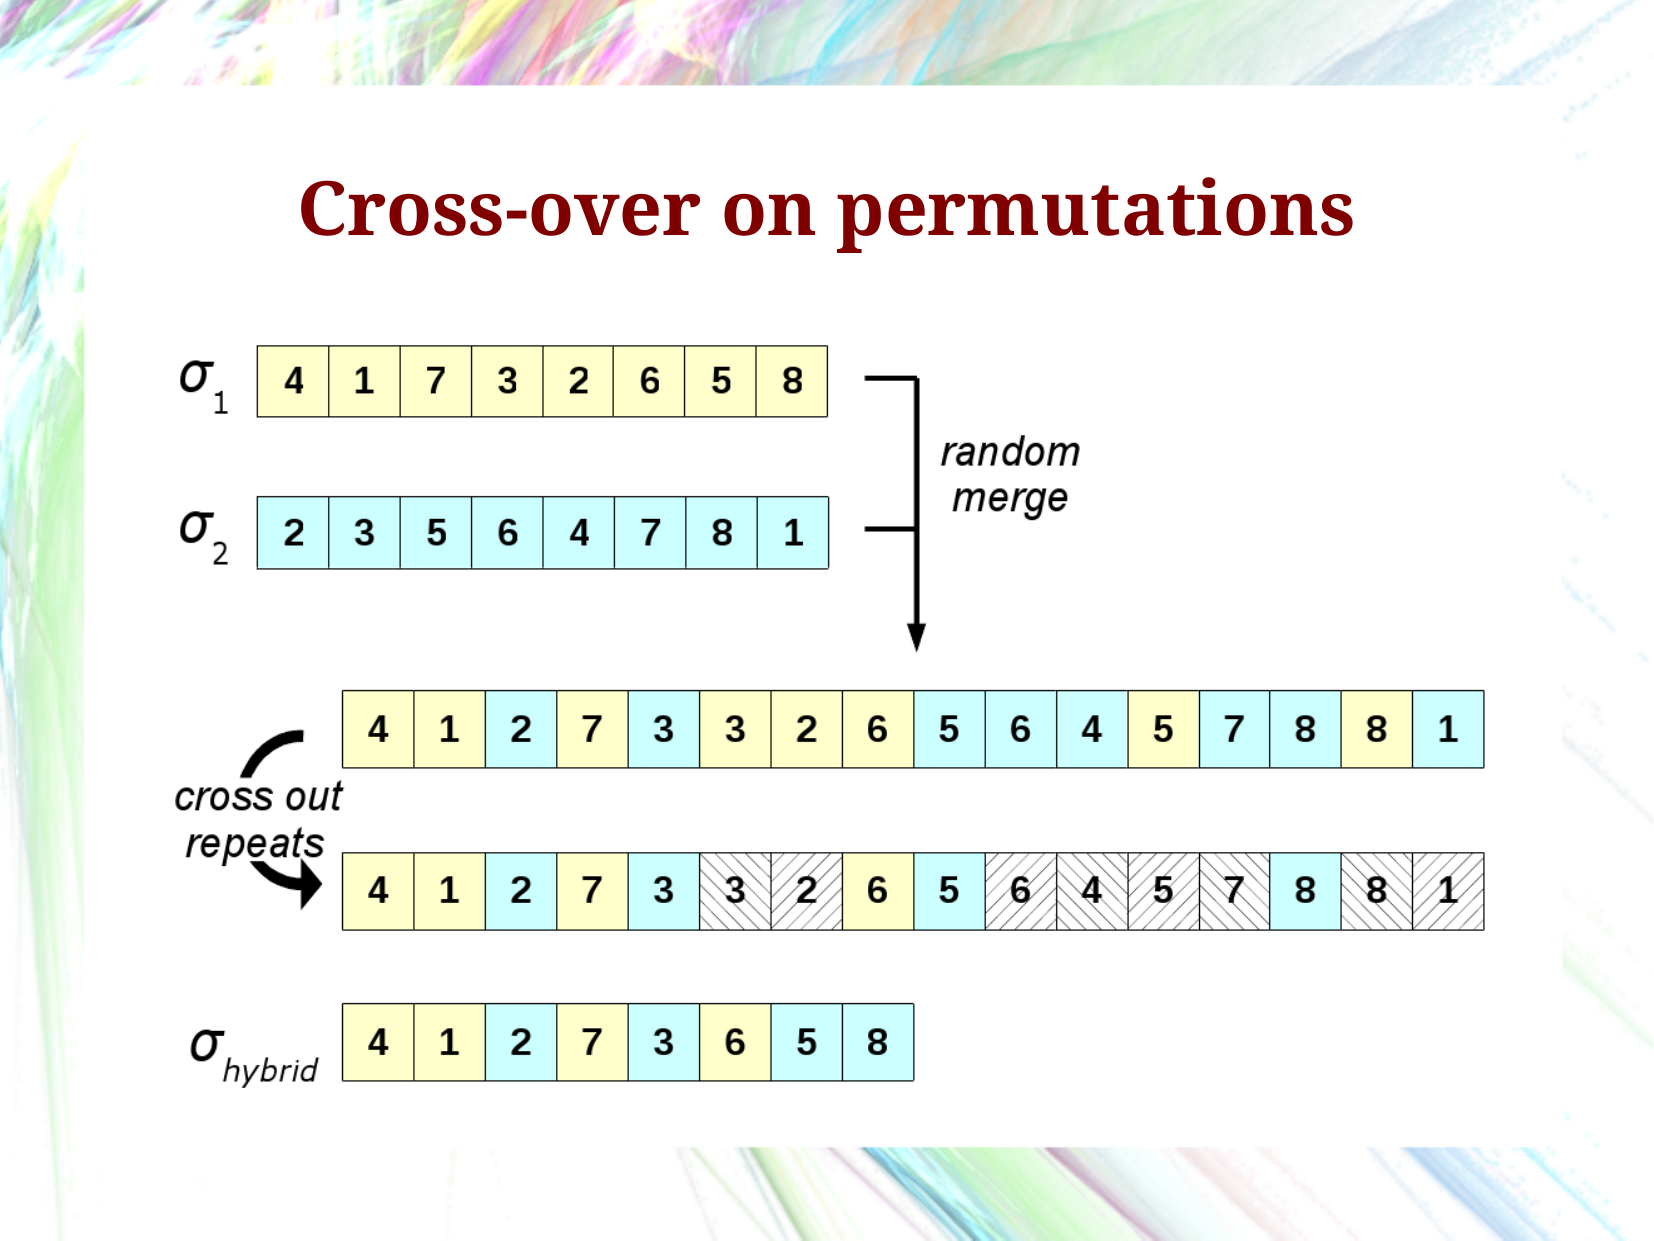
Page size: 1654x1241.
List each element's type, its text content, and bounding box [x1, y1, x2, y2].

title Cross-over on permutations [82, 109, 1571, 303]
picture [0, 0, 1654, 1241]
